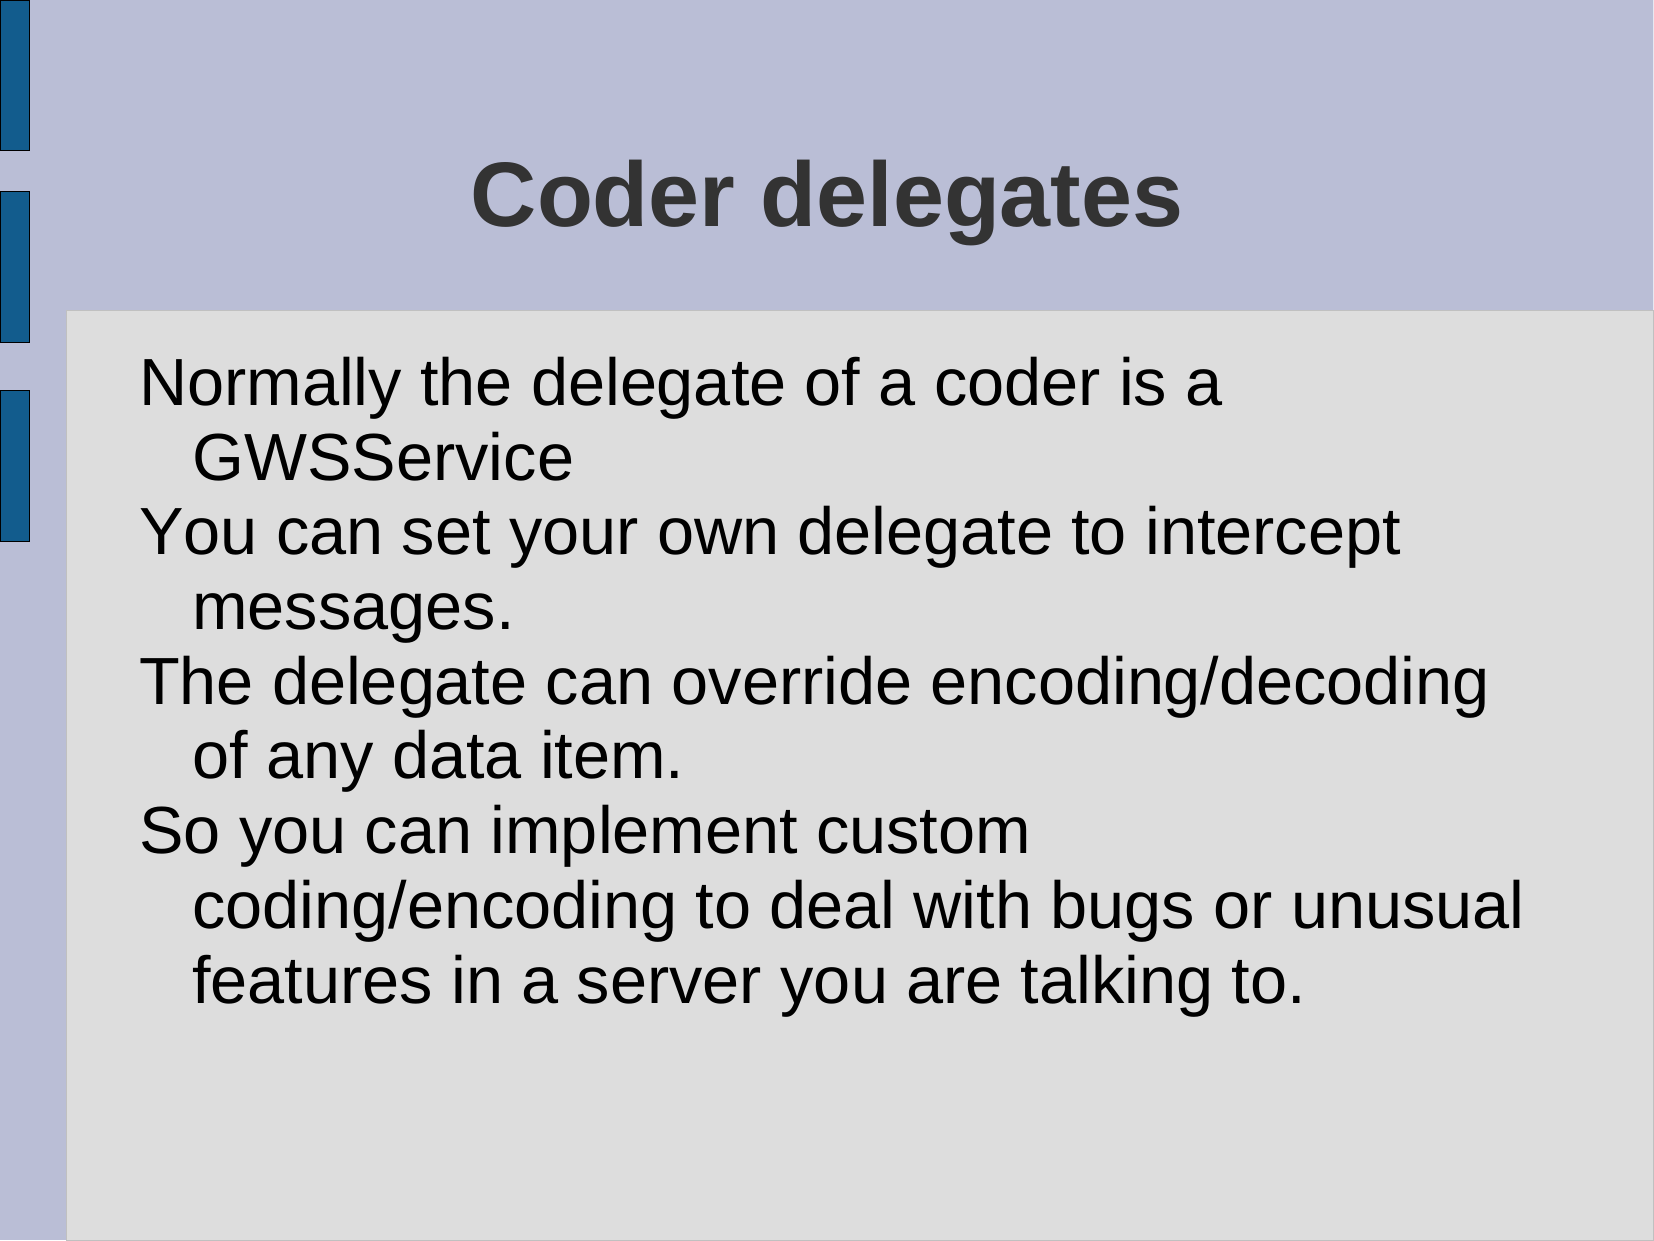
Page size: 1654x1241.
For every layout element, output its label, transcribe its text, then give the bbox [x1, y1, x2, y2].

title Coder delegates [121, 98, 1534, 291]
list Normally the delegate of a coder is a GWSService You can set your own delegate to intercept messages. The delegate can override encoding/decoding of any data item. So you can implement custom coding/encoding to deal with bugs or unusual features in a server you are talking to. [121, 344, 1534, 1112]
